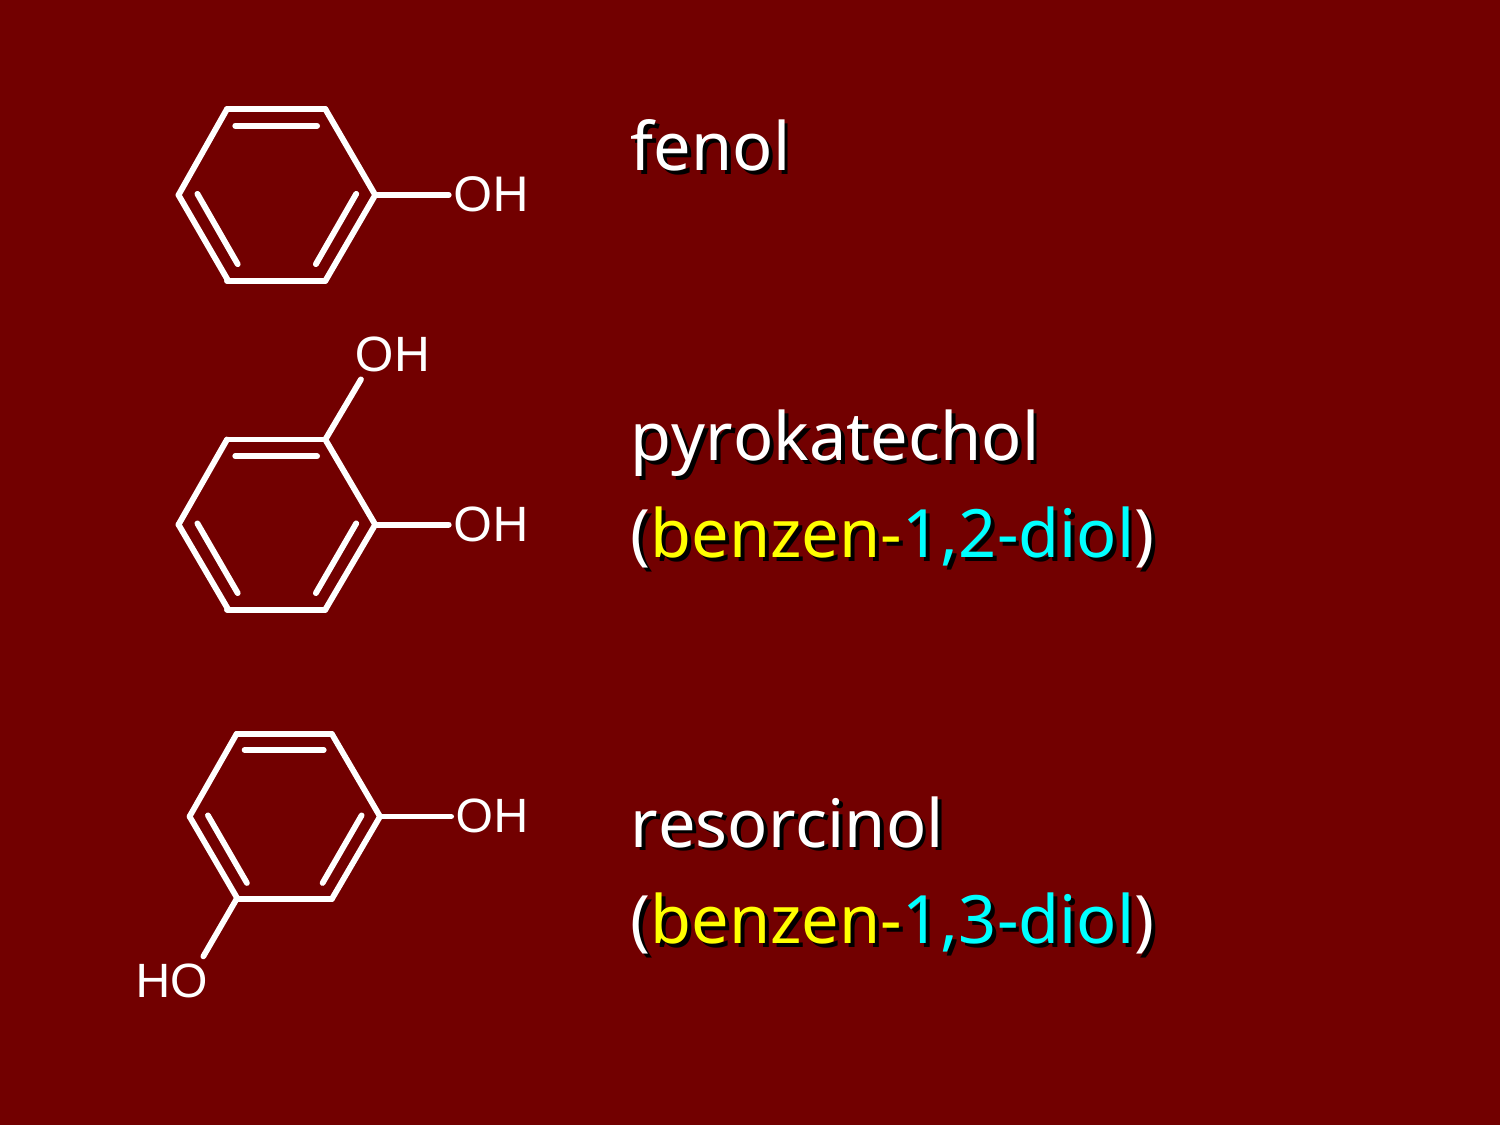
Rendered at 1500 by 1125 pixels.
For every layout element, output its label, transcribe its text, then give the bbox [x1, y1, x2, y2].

chart [135, 704, 526, 1006]
chart [147, 78, 526, 310]
chart [147, 326, 526, 638]
list fenol pyrokatechol (benzen-1,2-diol) resorcinol (benzen-1,3-diol) [29, 0, 1500, 1125]
